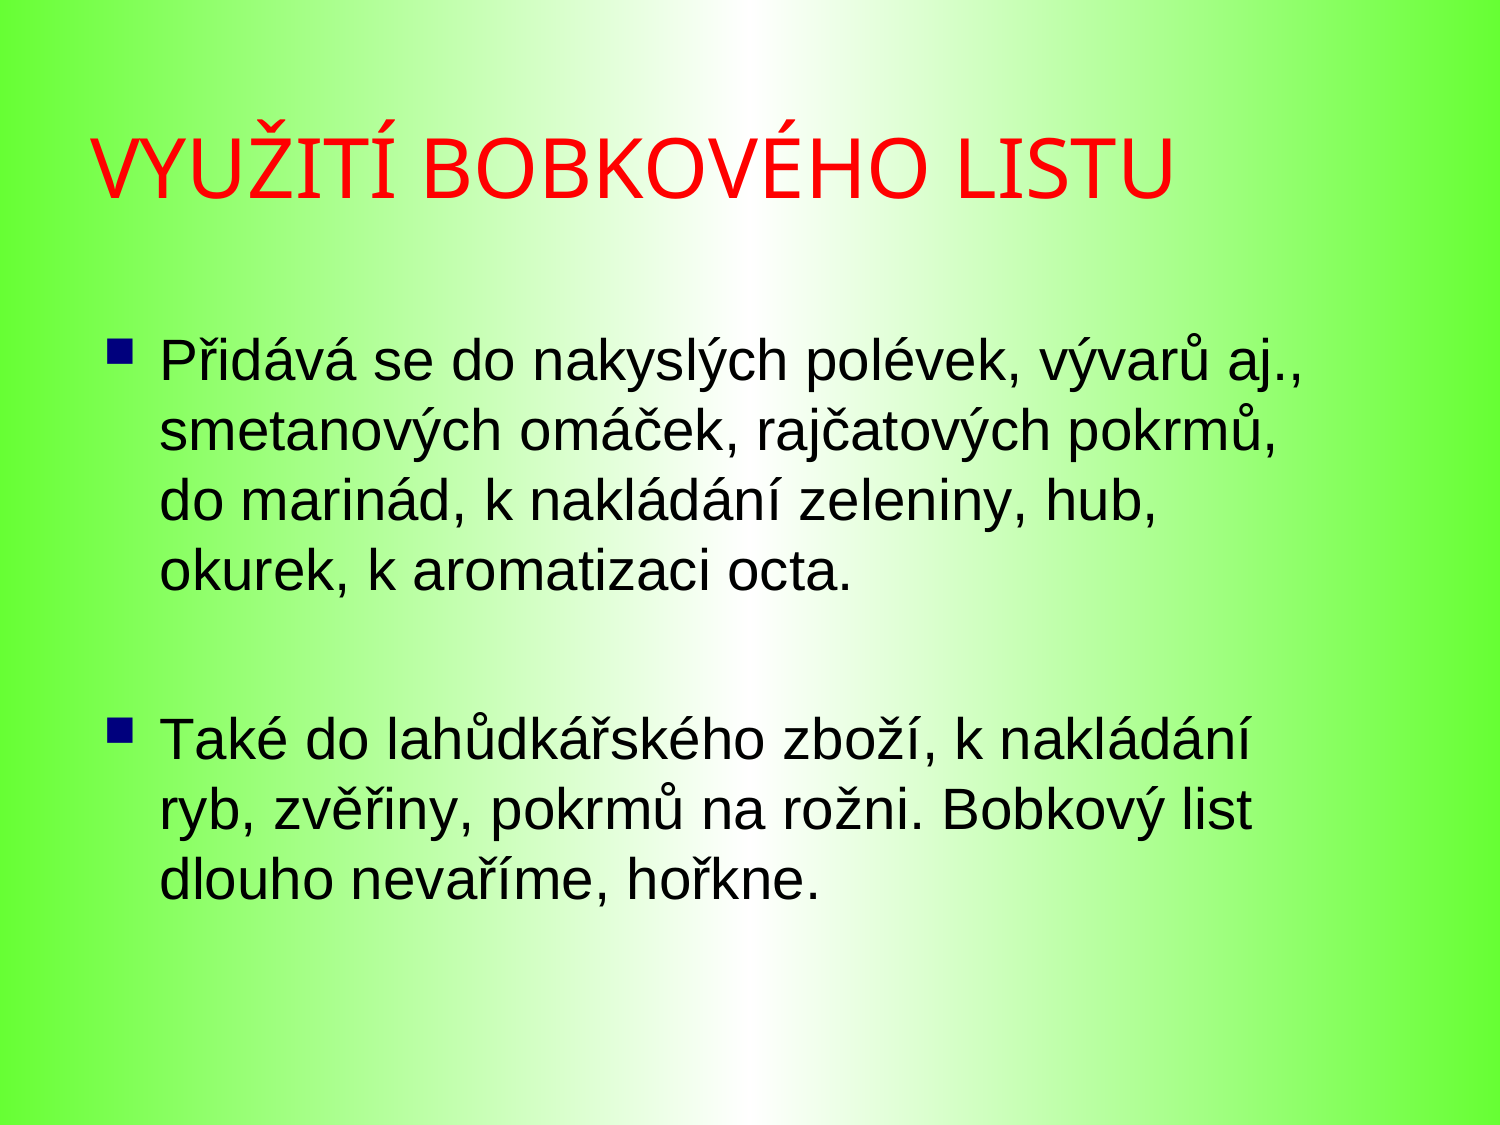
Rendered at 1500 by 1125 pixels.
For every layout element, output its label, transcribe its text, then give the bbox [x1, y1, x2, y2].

title VYUŽITÍ BOBKOVÉHO LISTU [75, 75, 1426, 256]
list Přidává se do nakyslých polévek, vývarů aj., smetanových omáček, rajčatových pokrmů, do marinád, k nakládání zeleniny, hub, okurek, k aromatizaci octa. Také do lahůdkářského zboží, k nakládání ryb, zvěřiny, pokrmů na rožni. Bobkový list dlouho nevaříme, hořkne. [88, 314, 1343, 1060]
